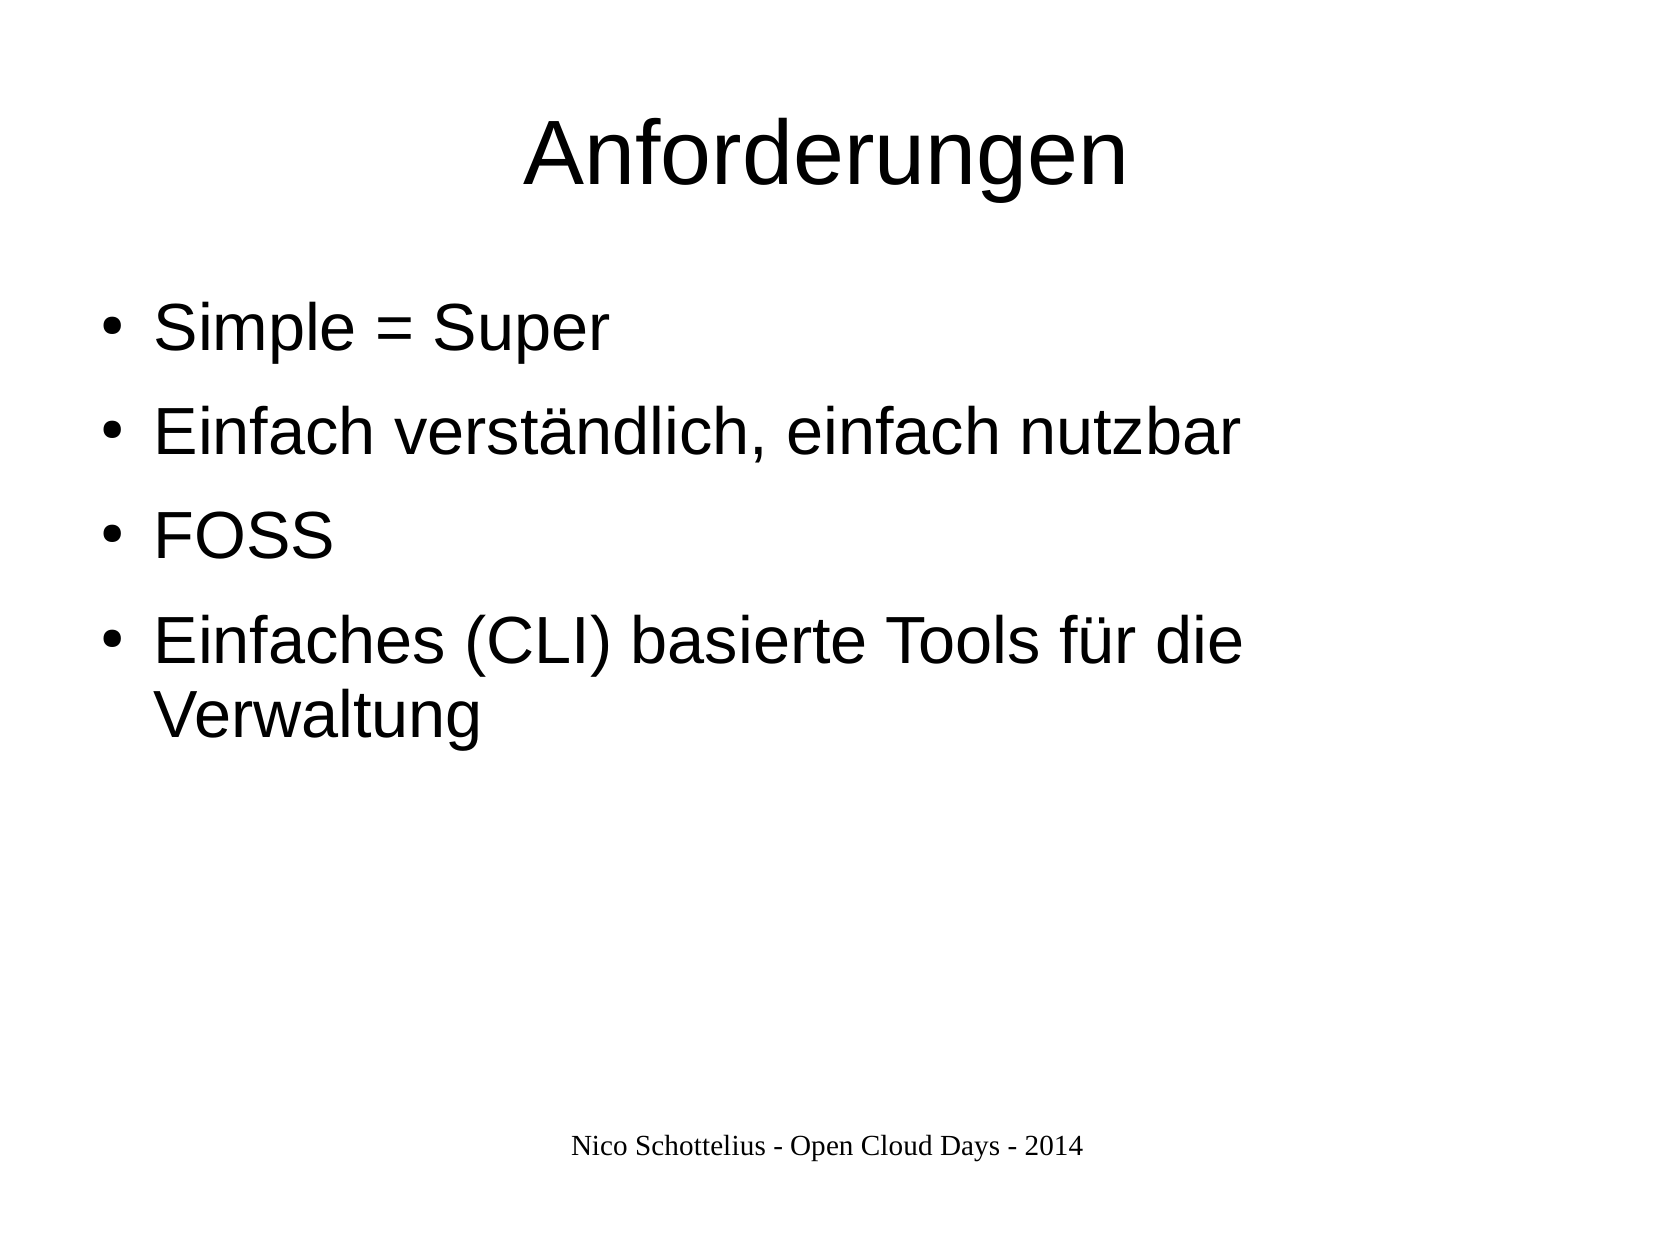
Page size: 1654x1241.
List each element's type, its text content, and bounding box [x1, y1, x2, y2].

list Simple = Super Einfach verständlich, einfach nutzbar FOSS Einfaches (CLI) basierte Tools für die Verwaltung [82, 290, 1538, 1010]
title Anforderungen [82, 49, 1571, 257]
